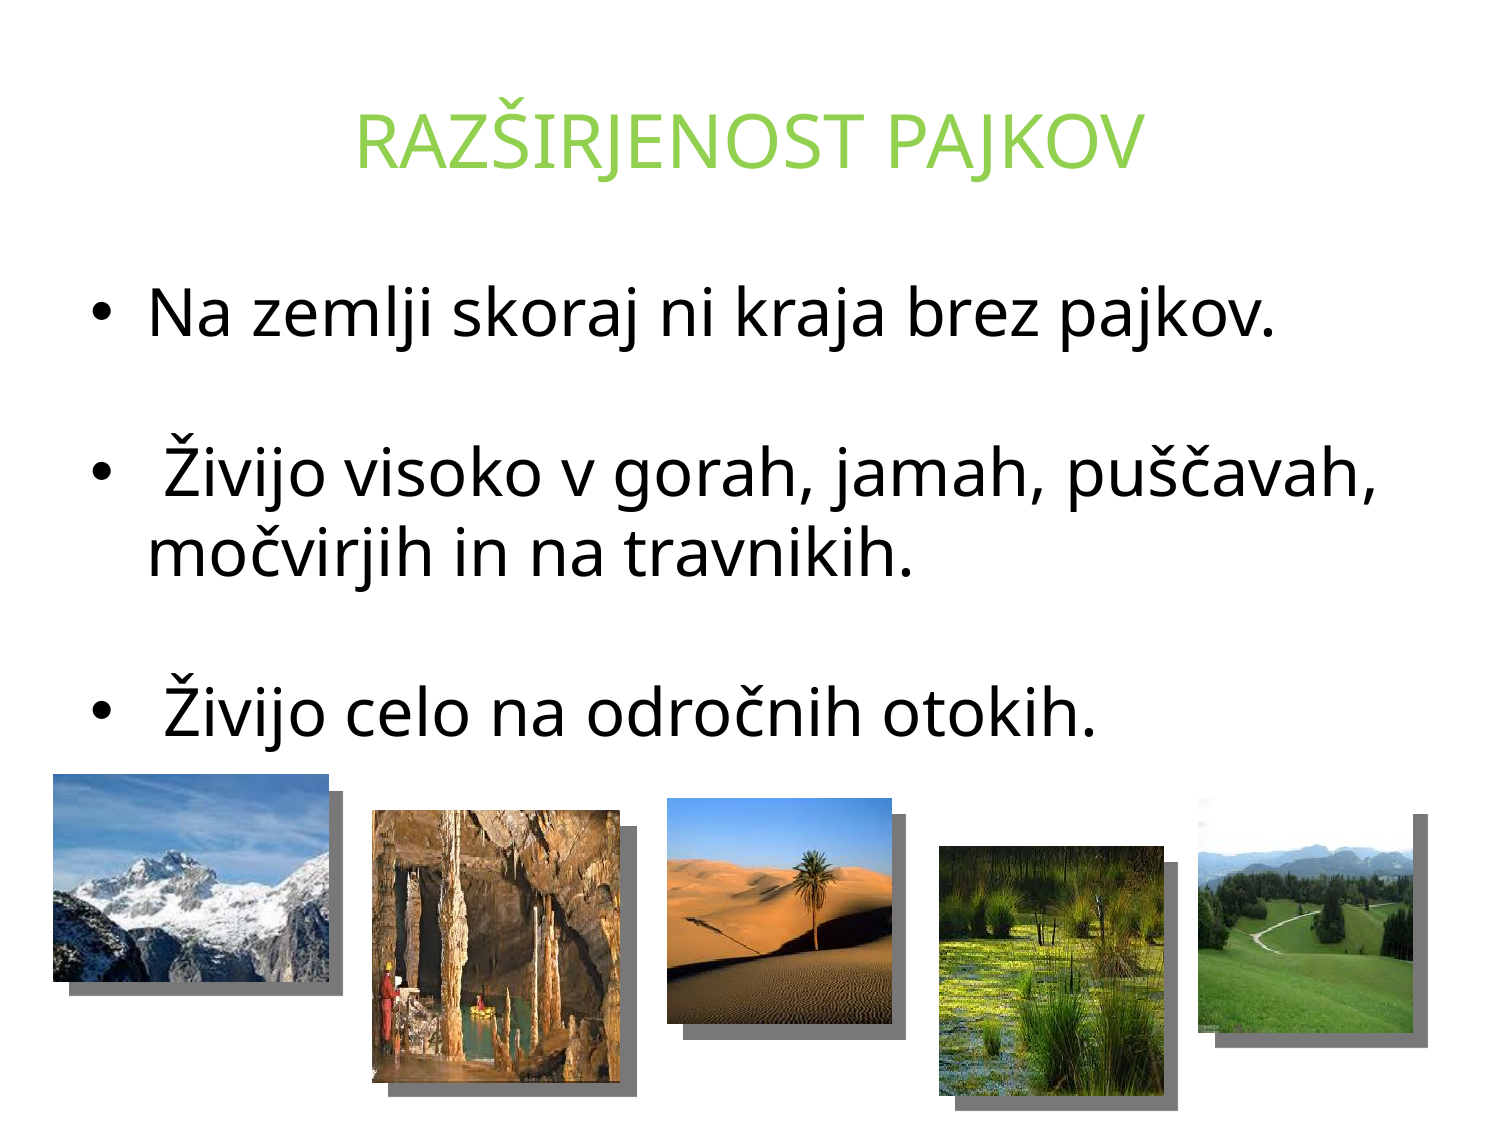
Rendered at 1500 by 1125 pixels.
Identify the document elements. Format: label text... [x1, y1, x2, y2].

picture [939, 846, 1164, 1097]
picture [667, 798, 892, 1024]
list Na zemlji skoraj ni kraja brez pajkov. Živijo visoko v gorah, jamah, puščavah, močvirjih in na travnikih. Živijo celo na odročnih otokih. [75, 262, 1425, 1005]
picture [1198, 798, 1413, 1034]
picture [53, 774, 329, 982]
title RAZŠIRJENOST PAJKOV [75, 45, 1425, 233]
picture [372, 810, 620, 1083]
